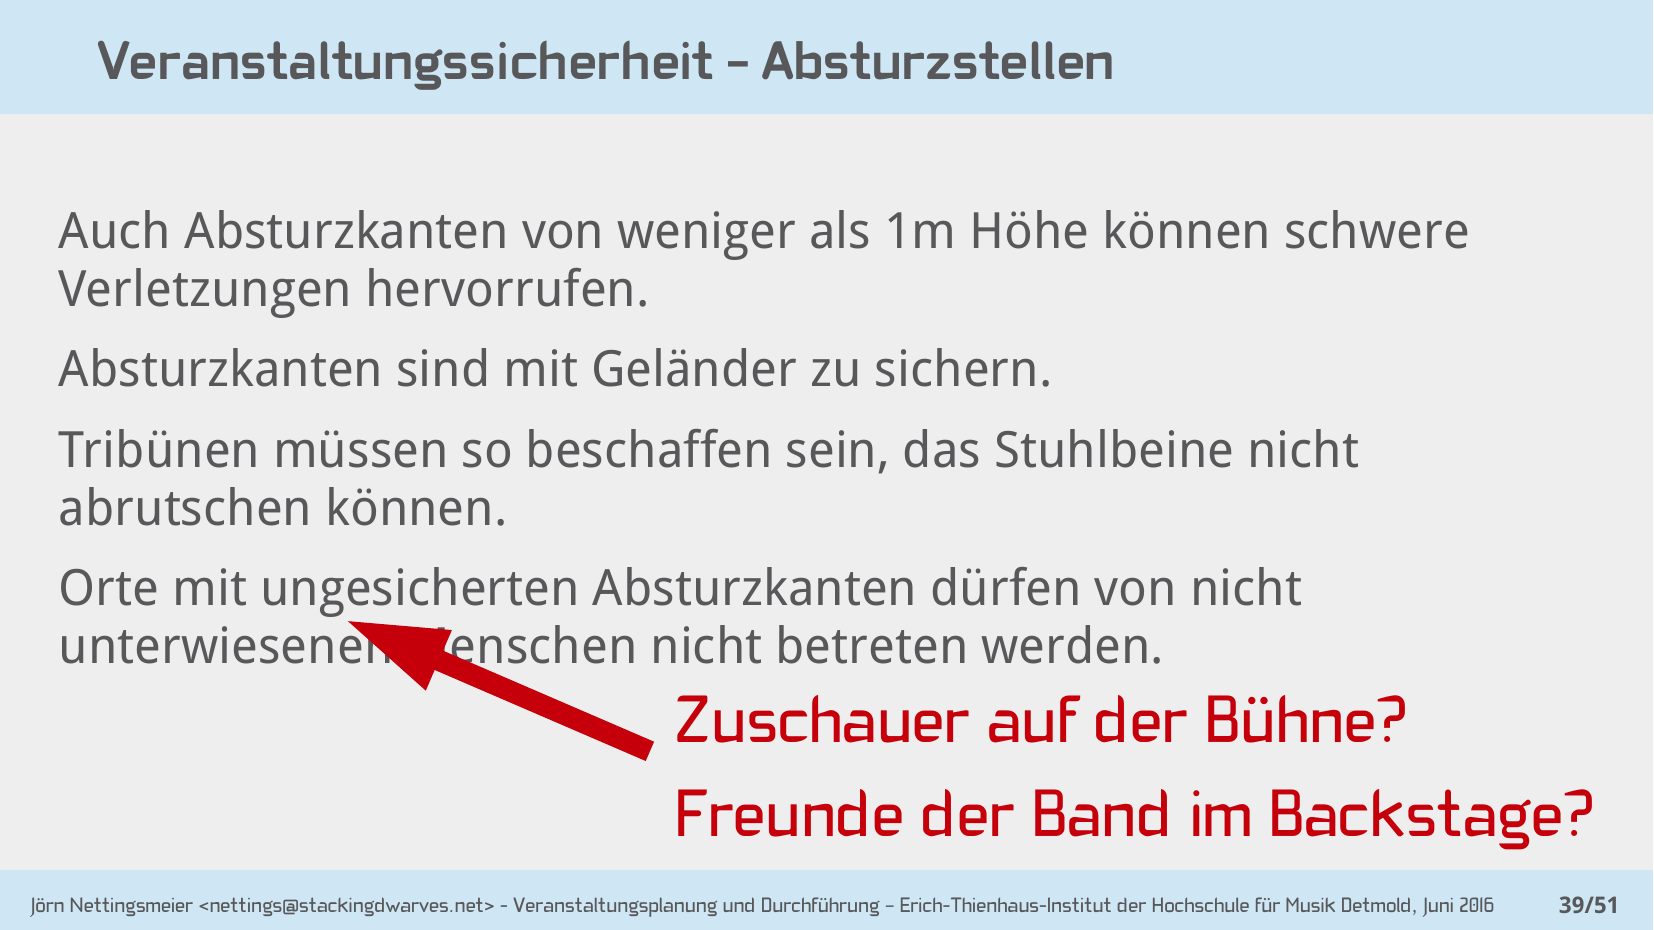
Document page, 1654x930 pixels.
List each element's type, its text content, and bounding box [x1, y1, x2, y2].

list Auch Absturzkanten von weniger als 1m Höhe können schwere Verletzungen hervorrufen. Absturzkanten sind mit Geländer zu sichern. Tribünen müssen so beschaffen sein, das Stuhlbeine nicht abrutschen können. Orte mit ungesicherten Absturzkanten dürfen von nicht unterwiesenen Menschen nicht betreten werden. [58, 201, 1576, 930]
title Veranstaltungssicherheit – Absturzstellen [97, 0, 1537, 137]
text_box Zuschauer auf der Bühne? Freunde der Band im Backstage? [649, 656, 1623, 880]
